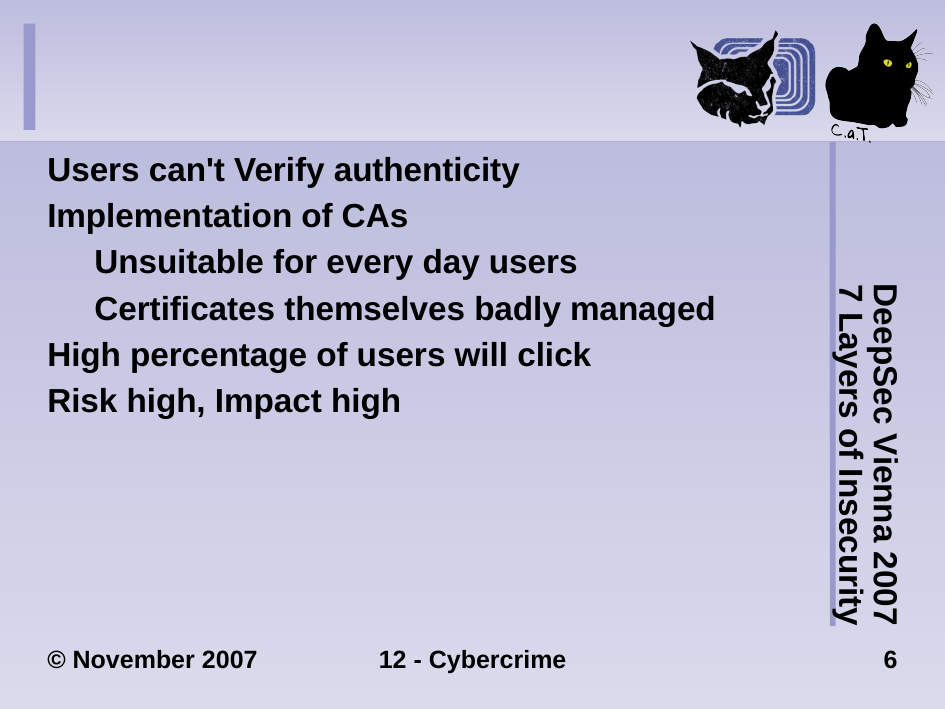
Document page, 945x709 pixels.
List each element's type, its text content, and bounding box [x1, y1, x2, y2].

picture [685, 23, 934, 143]
list Users can't Verify authenticity Implementation of CAs Unsuitable for every day users Certificates themselves badly managed High percentage of users will click Risk high, Impact high [47, 153, 815, 619]
